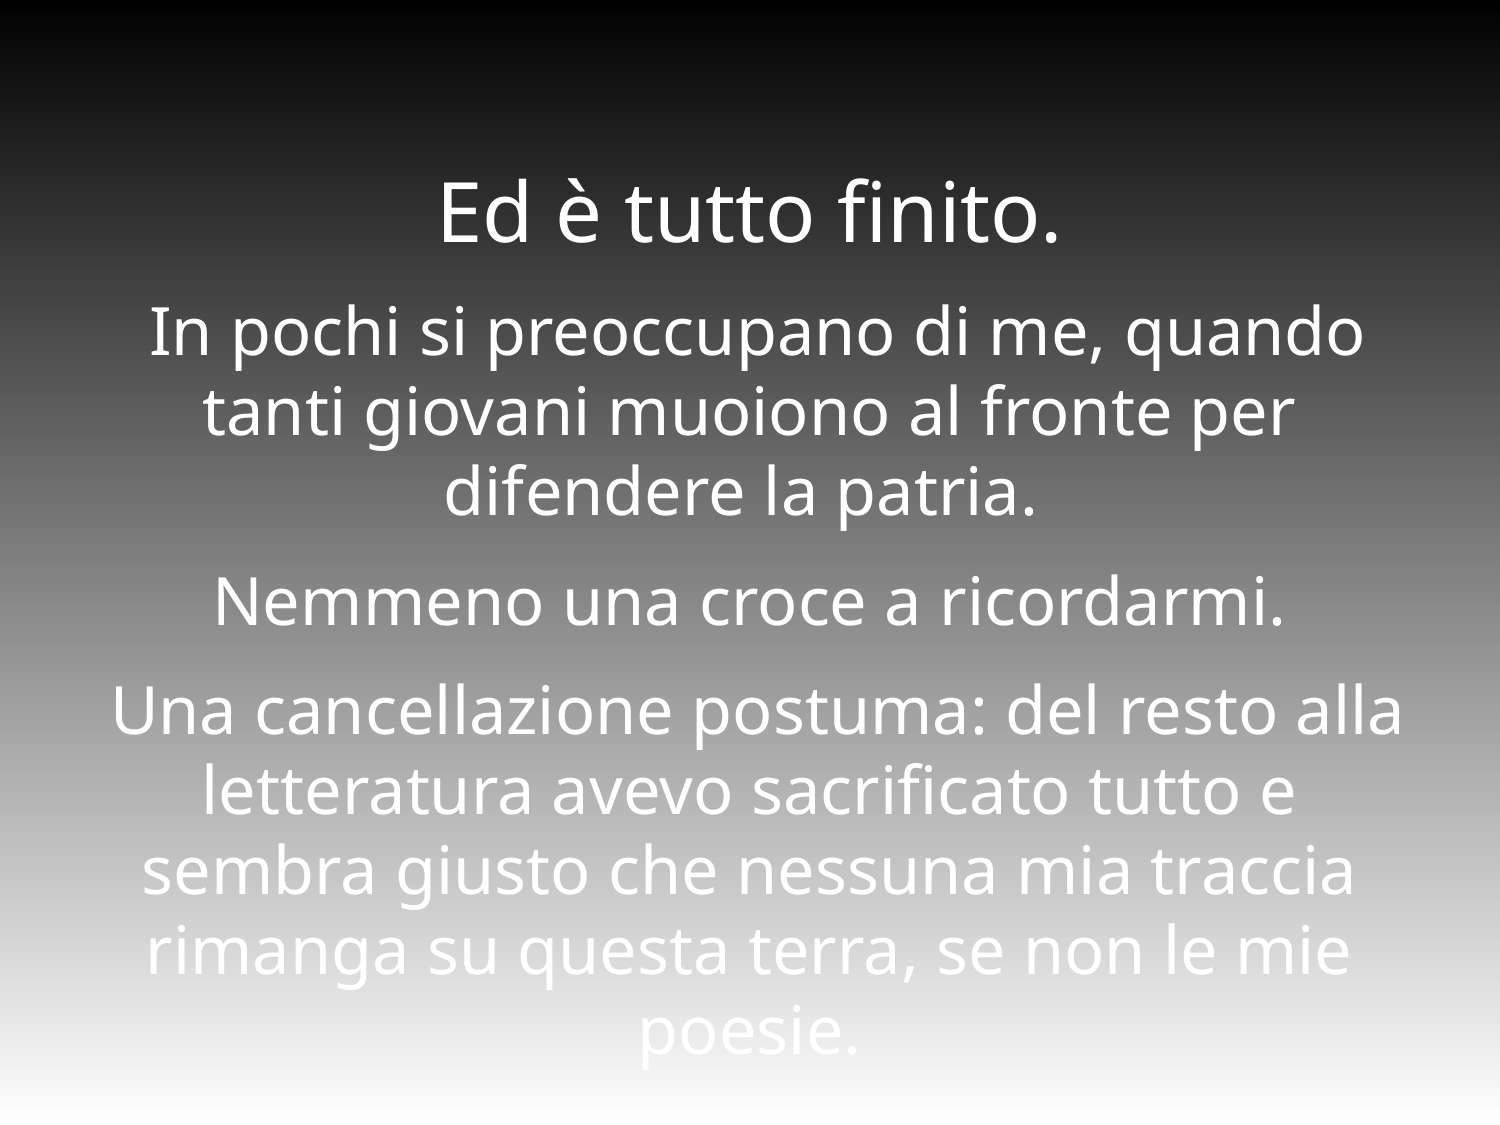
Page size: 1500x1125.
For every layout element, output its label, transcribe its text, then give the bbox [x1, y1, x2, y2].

list Ed è tutto finito. In pochi si preoccupano di me, quando tanti giovani muoiono al fronte per difendere la patria. Nemmeno una croce a ricordarmi. Una cancellazione postuma: del resto alla letteratura avevo sacrificato tutto e sembra giusto che nessuna mia traccia rimanga su questa terra, se non le mie poesie. [75, 42, 1425, 1083]
